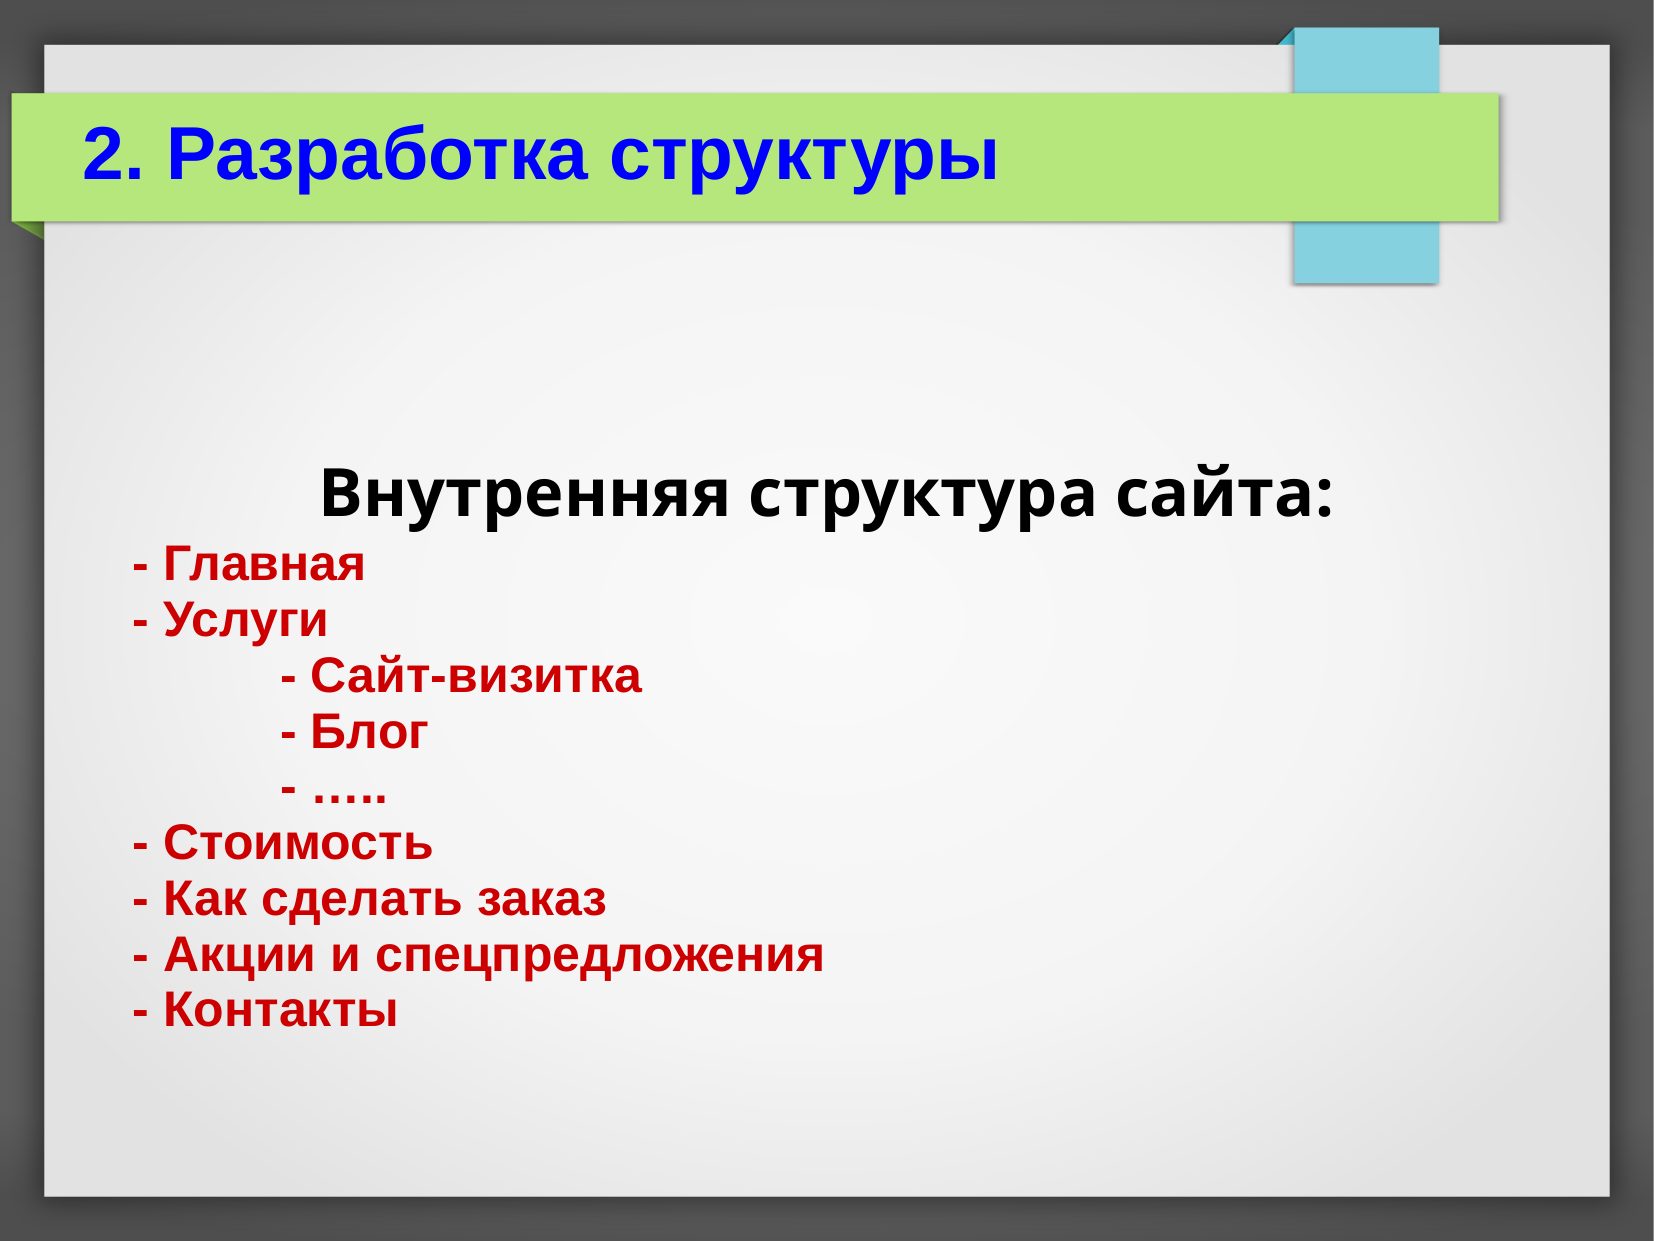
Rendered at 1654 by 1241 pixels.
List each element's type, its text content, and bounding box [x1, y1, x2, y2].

subtitle Внутренняя структура сайта: - Главная - Услуги - Сайт-визитка - Блог - ….. - Стоимость - Как сделать заказ - Акции и спецпредложения - Контакты [59, 301, 1595, 1182]
picture [0, 0, 1654, 1241]
title 2. Разработка структуры [82, 94, 1264, 213]
